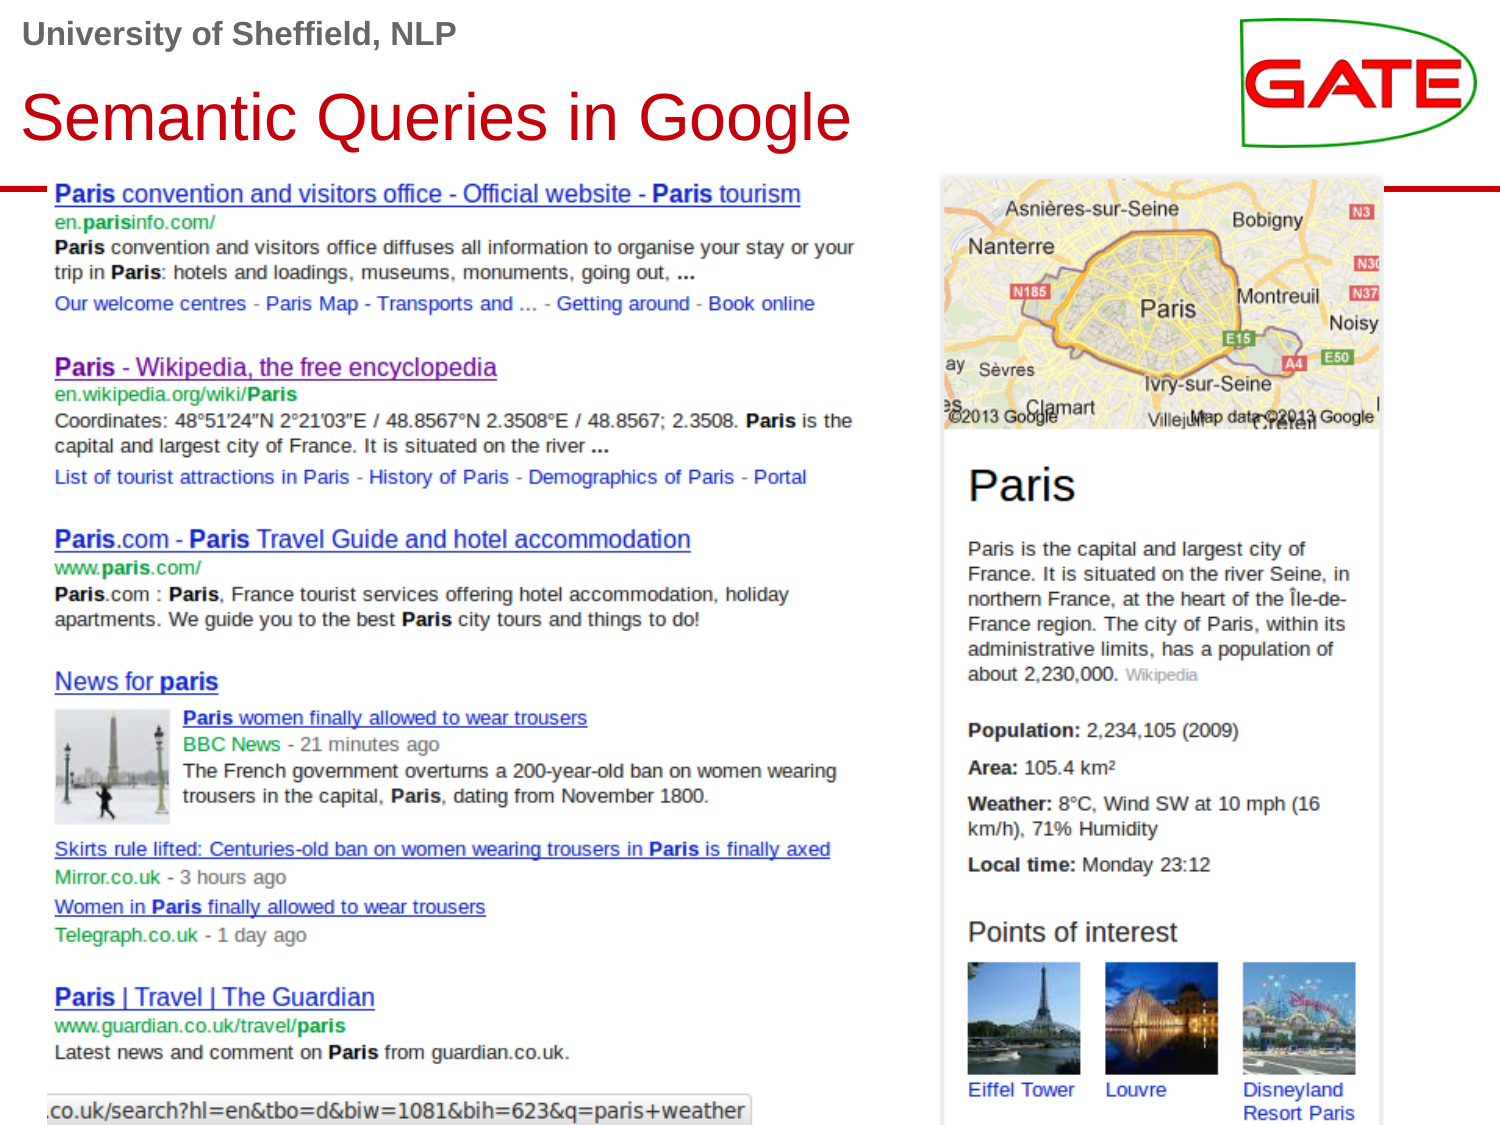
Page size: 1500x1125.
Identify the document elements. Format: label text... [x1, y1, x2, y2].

picture [47, 159, 1384, 1125]
title Semantic Queries in Google [20, 58, 1239, 179]
picture [1240, 18, 1477, 148]
